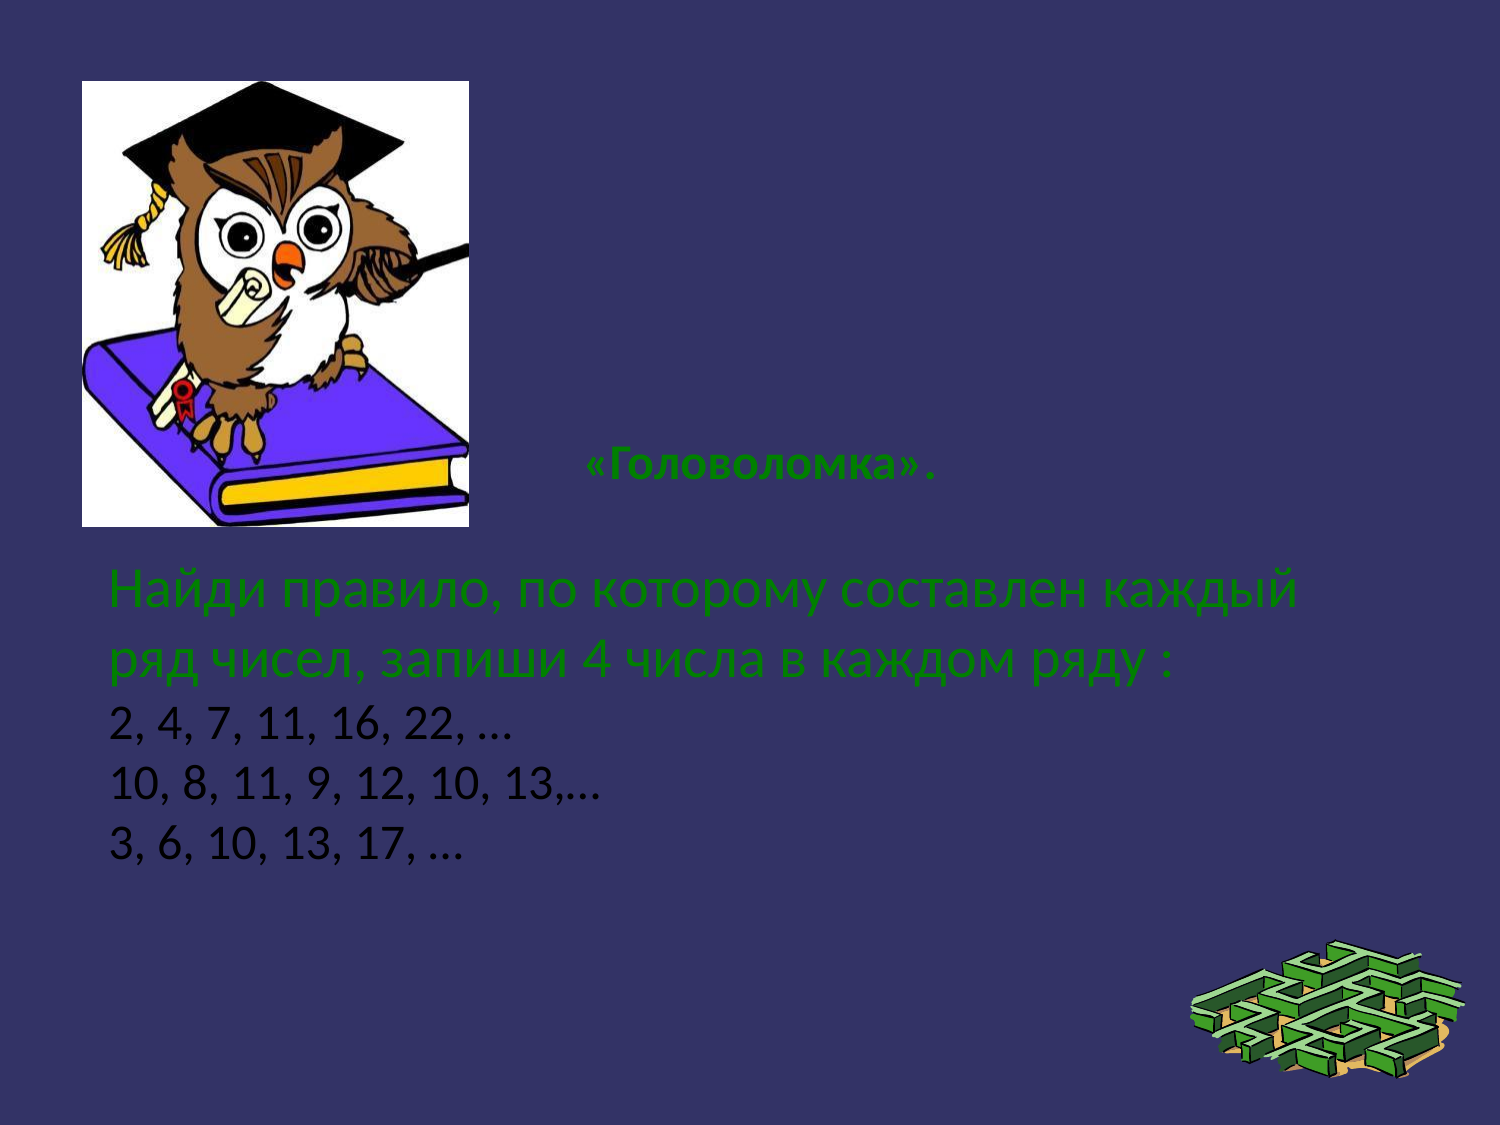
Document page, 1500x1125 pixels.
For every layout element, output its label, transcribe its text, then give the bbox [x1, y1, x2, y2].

picture [82, 81, 469, 527]
text_box «Головоломка». Найди правило, по которому составлен каждый ряд чисел, запиши 4 числа в каждом ряду : 2, 4, 7, 11, 16, 22, … 10, 8, 11, 9, 12, 10, 13,… 3, 6, 10, 13, 17, … [93, 421, 1418, 877]
